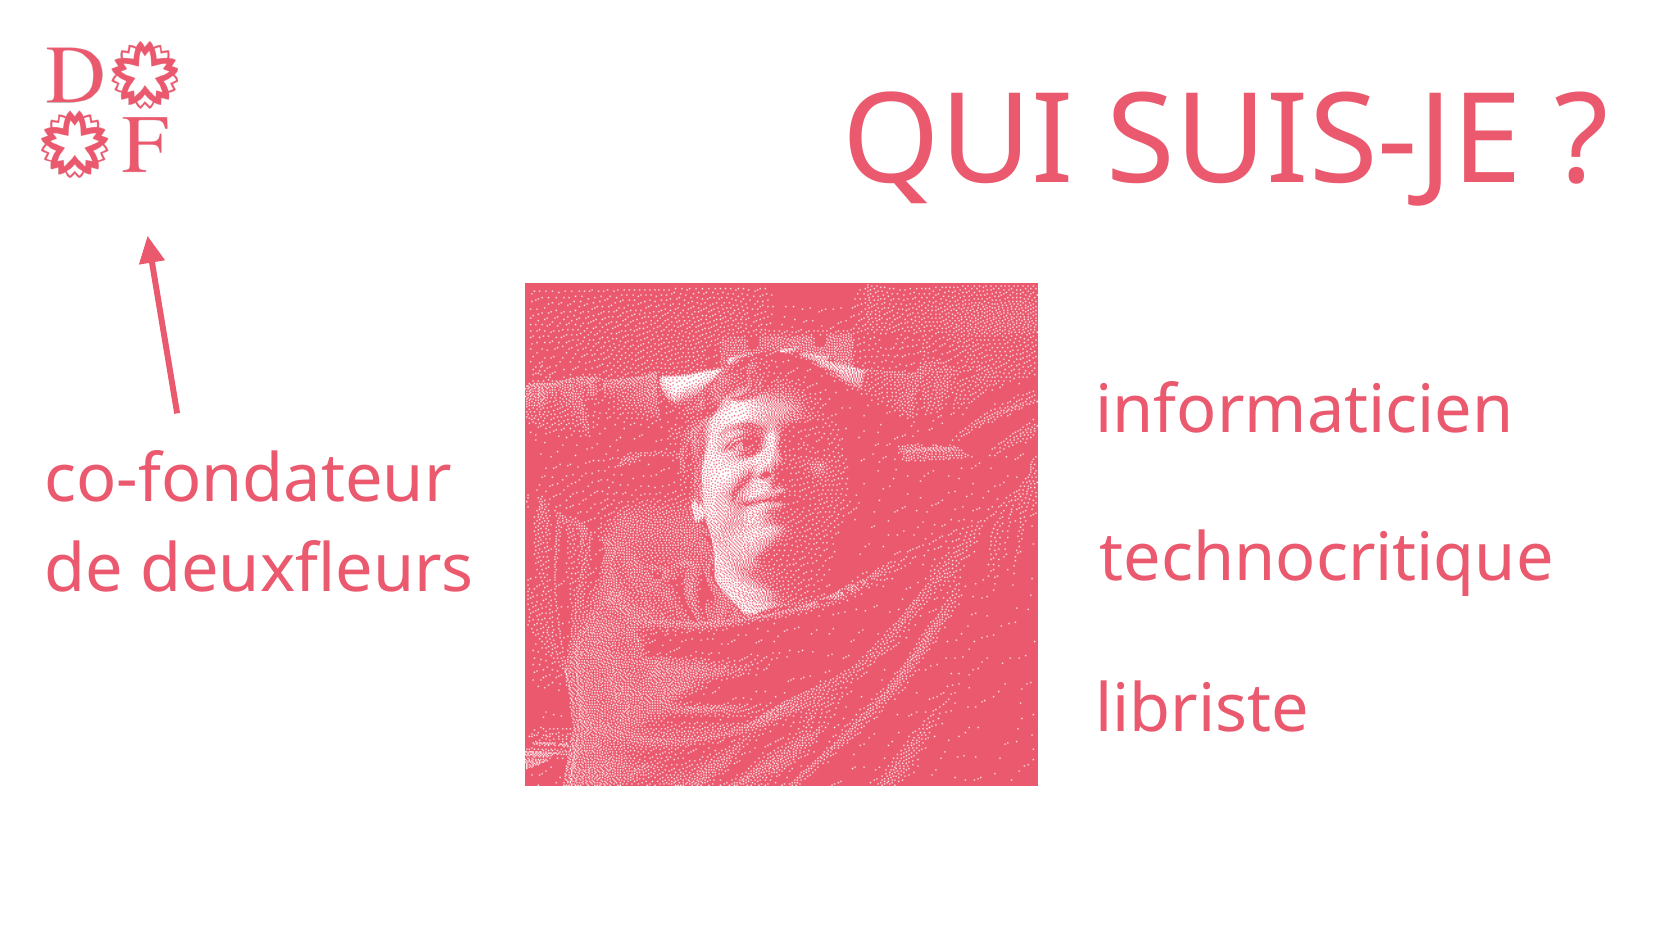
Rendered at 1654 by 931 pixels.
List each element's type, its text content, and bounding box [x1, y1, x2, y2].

text_box technocritique [1085, 501, 1617, 659]
text_box libriste [1080, 652, 1583, 739]
picture [41, 41, 178, 178]
text_box informaticien [1080, 354, 1583, 440]
picture [525, 283, 1038, 786]
text_box QUI SUIS-JE ? [147, 41, 1625, 189]
text_box co-fondateur de deuxfleurs [29, 422, 526, 650]
